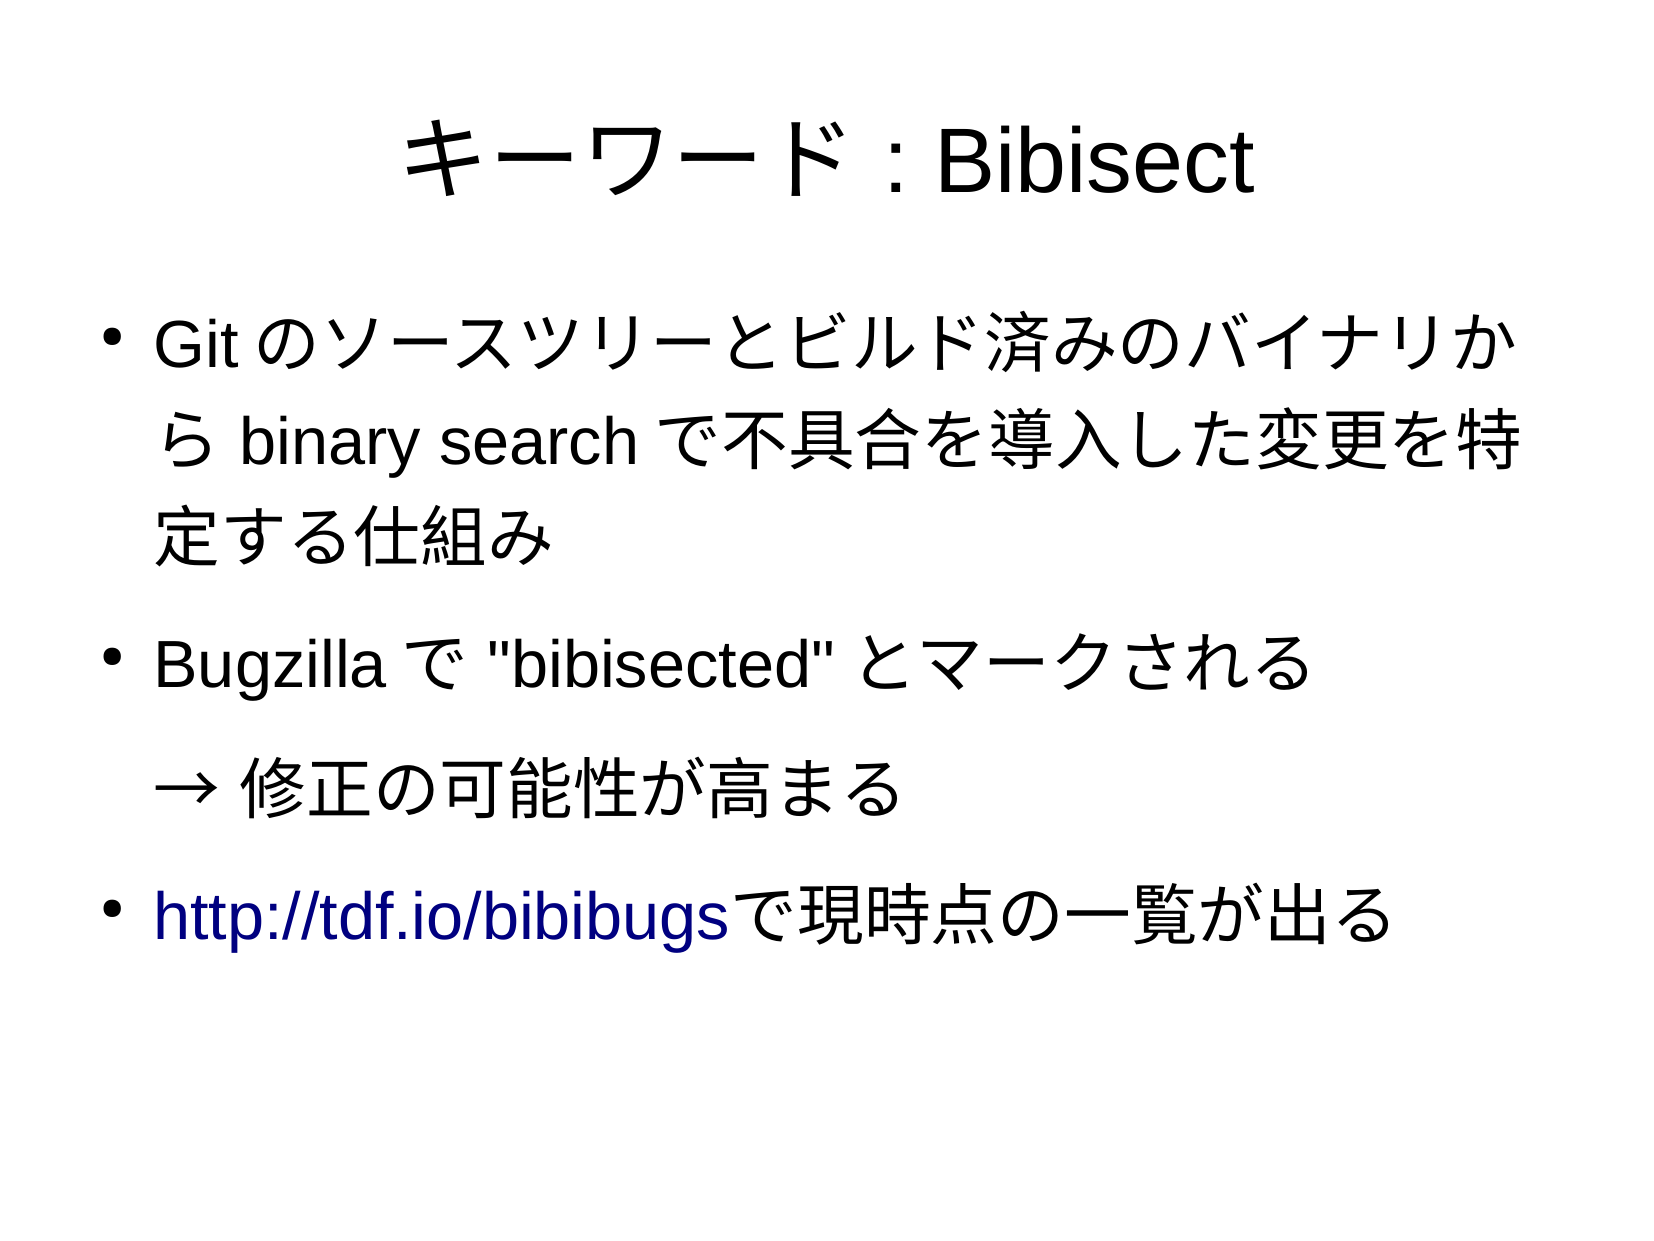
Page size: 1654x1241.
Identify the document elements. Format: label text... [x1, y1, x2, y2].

title キーワード: Bibisect [82, 49, 1571, 257]
list Gitのソースツリーとビルド済みのバイナリからbinary searchで不具合を導入した変更を特定する仕組み Bugzillaで"bibisected"とマークされる →修正の可能性が高まる http://tdf.io/bibibugsで現時点の一覧が出る [82, 290, 1571, 1010]
